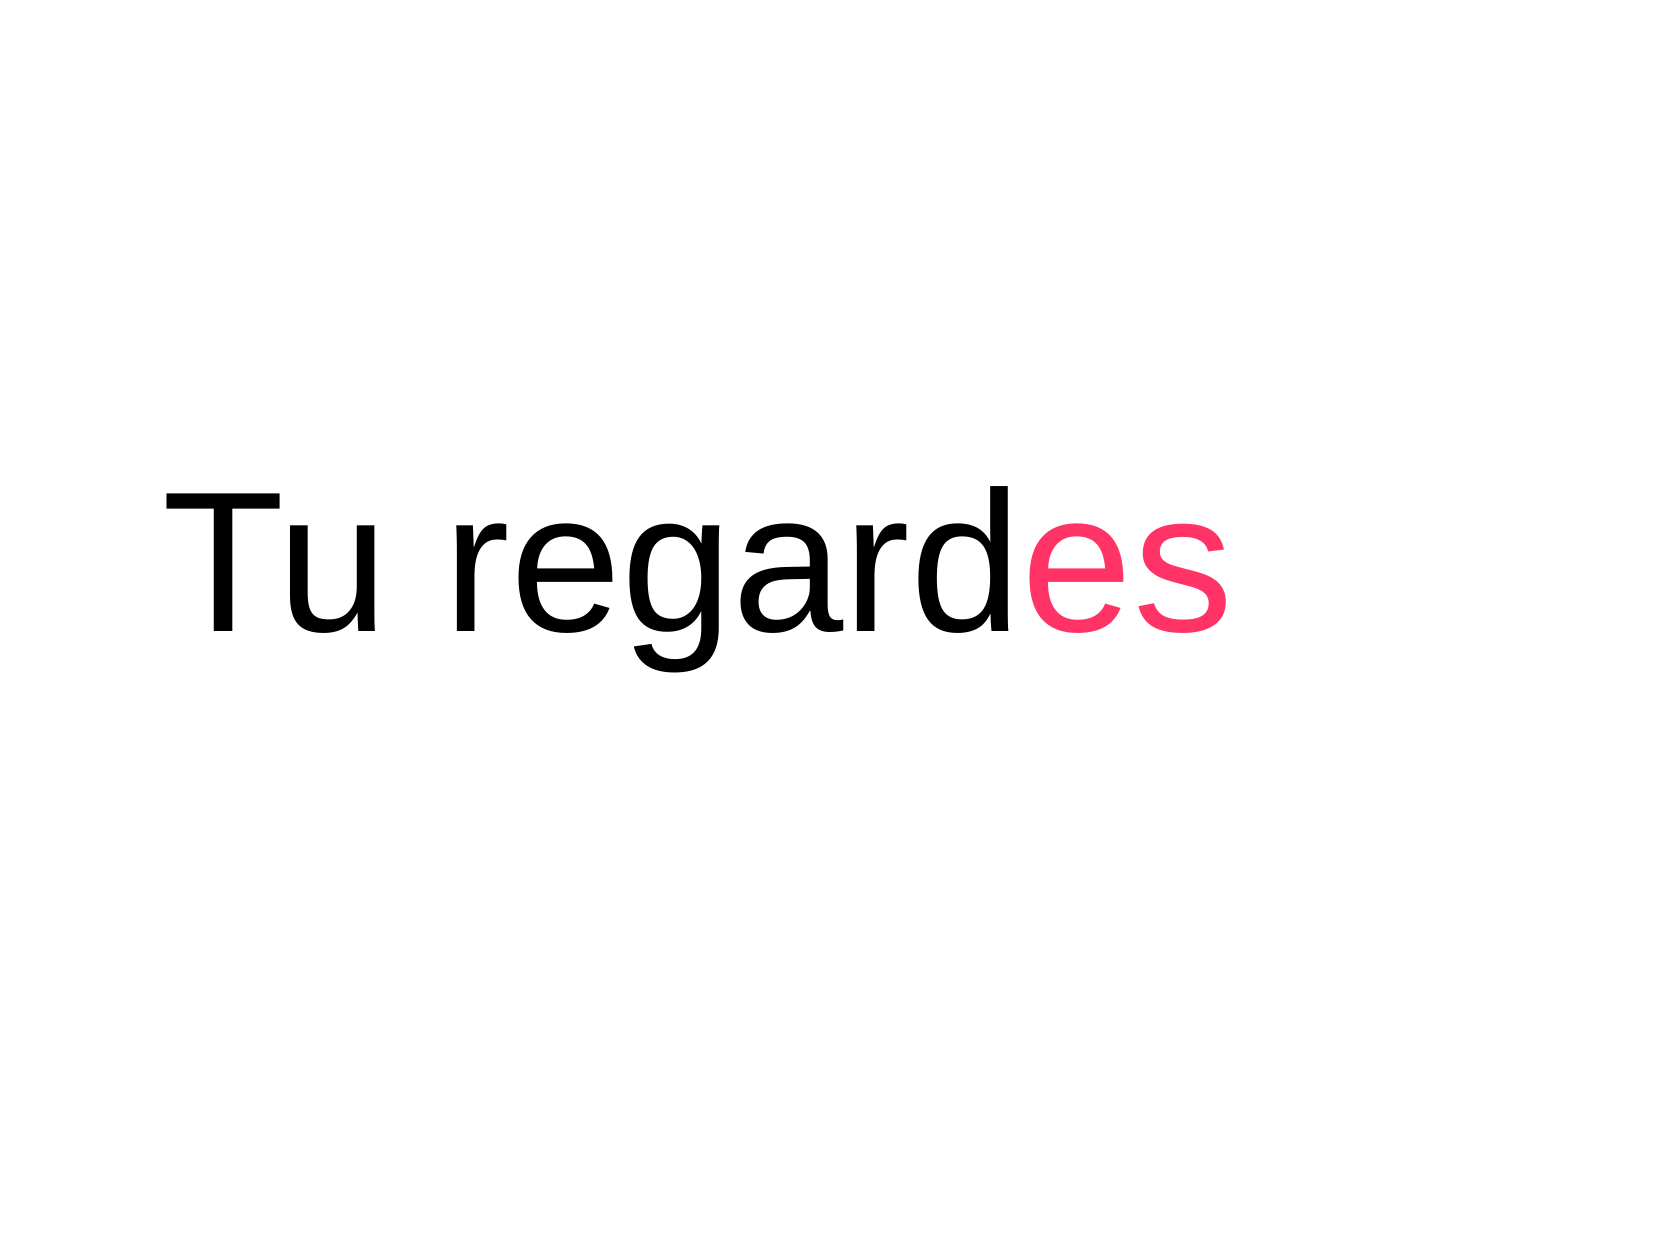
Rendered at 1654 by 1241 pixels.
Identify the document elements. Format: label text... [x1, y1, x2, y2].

text_box Tu regardes [147, 442, 1418, 682]
